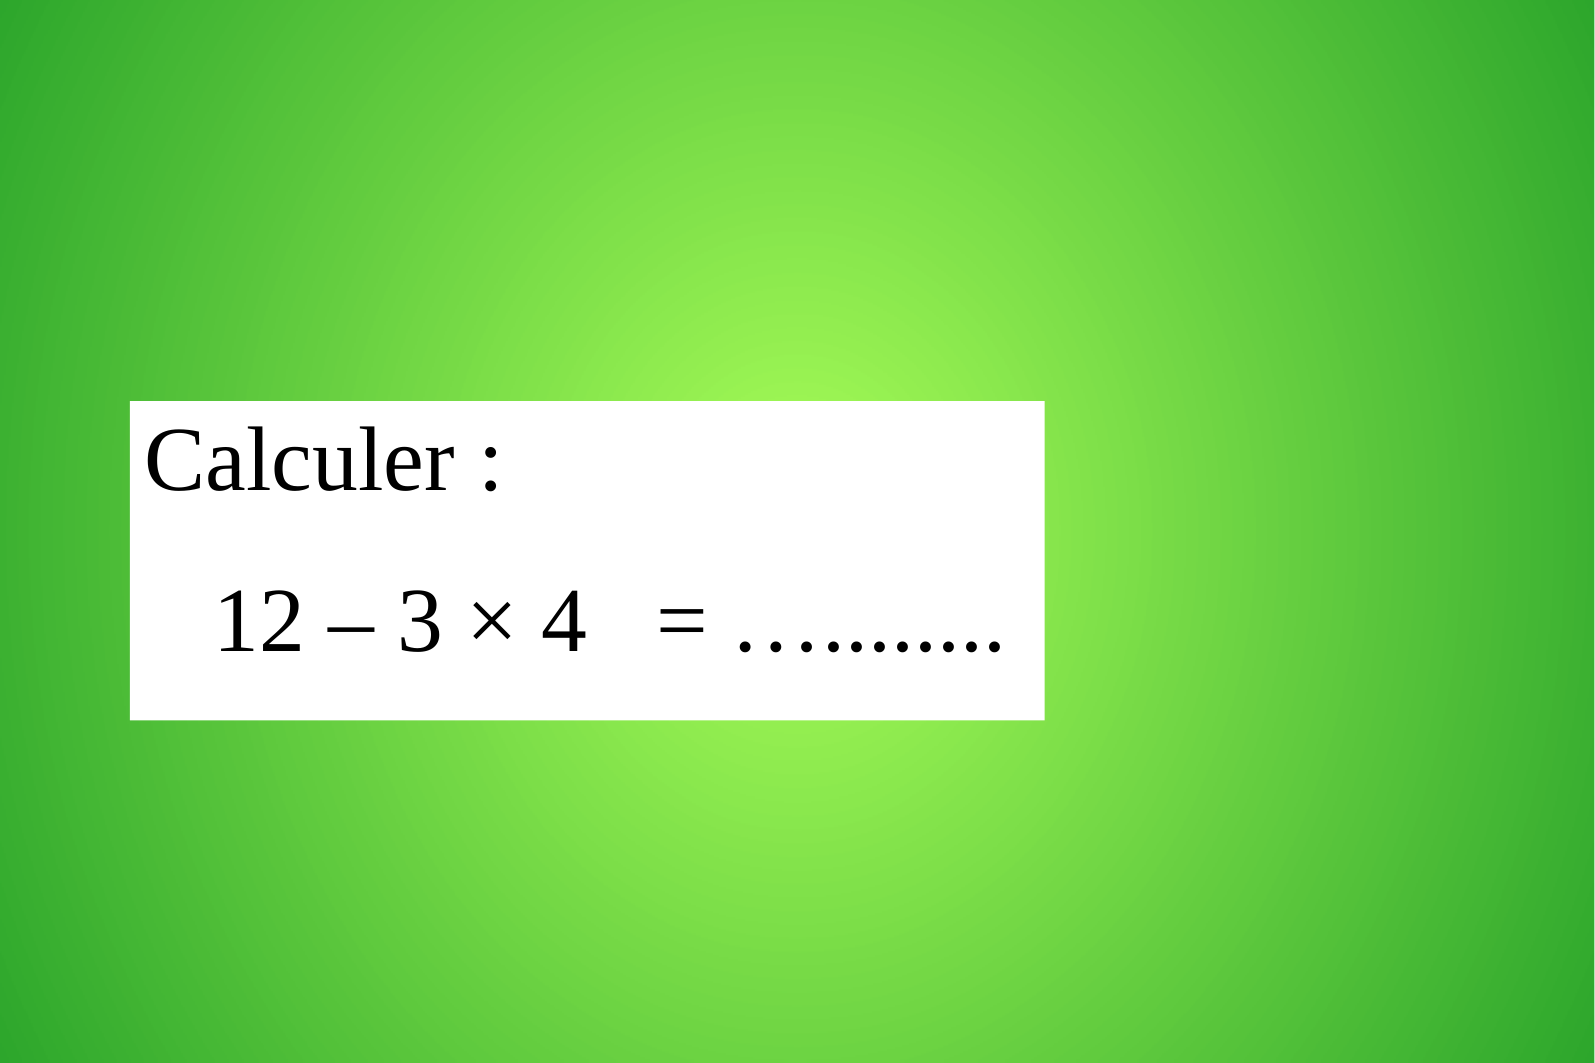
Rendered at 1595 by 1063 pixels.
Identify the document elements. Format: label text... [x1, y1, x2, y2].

text_box Calculer : 12 – 3 × 4 = …........ [129, 401, 1045, 721]
picture [0, 0, 1595, 1063]
